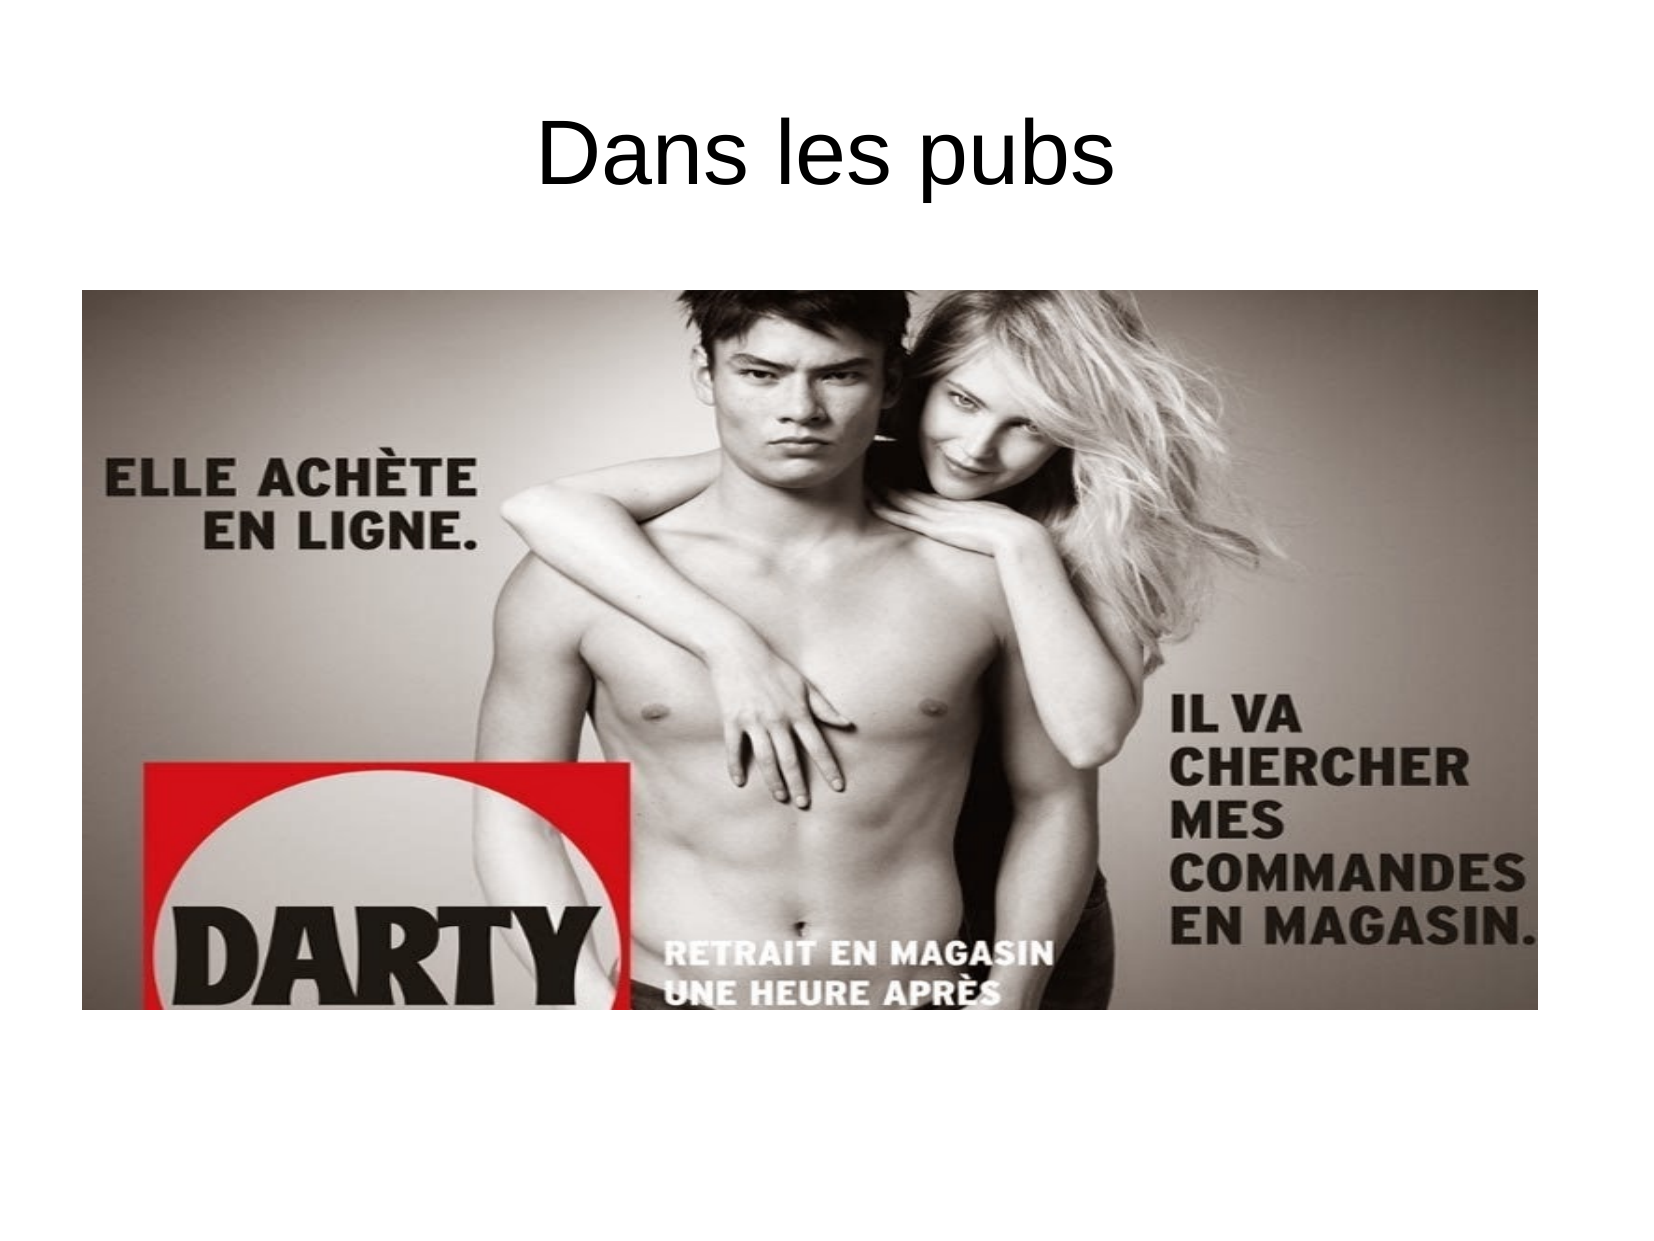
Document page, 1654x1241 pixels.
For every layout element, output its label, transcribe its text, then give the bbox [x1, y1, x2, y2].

title Dans les pubs [82, 49, 1571, 257]
picture [82, 290, 1538, 1010]
